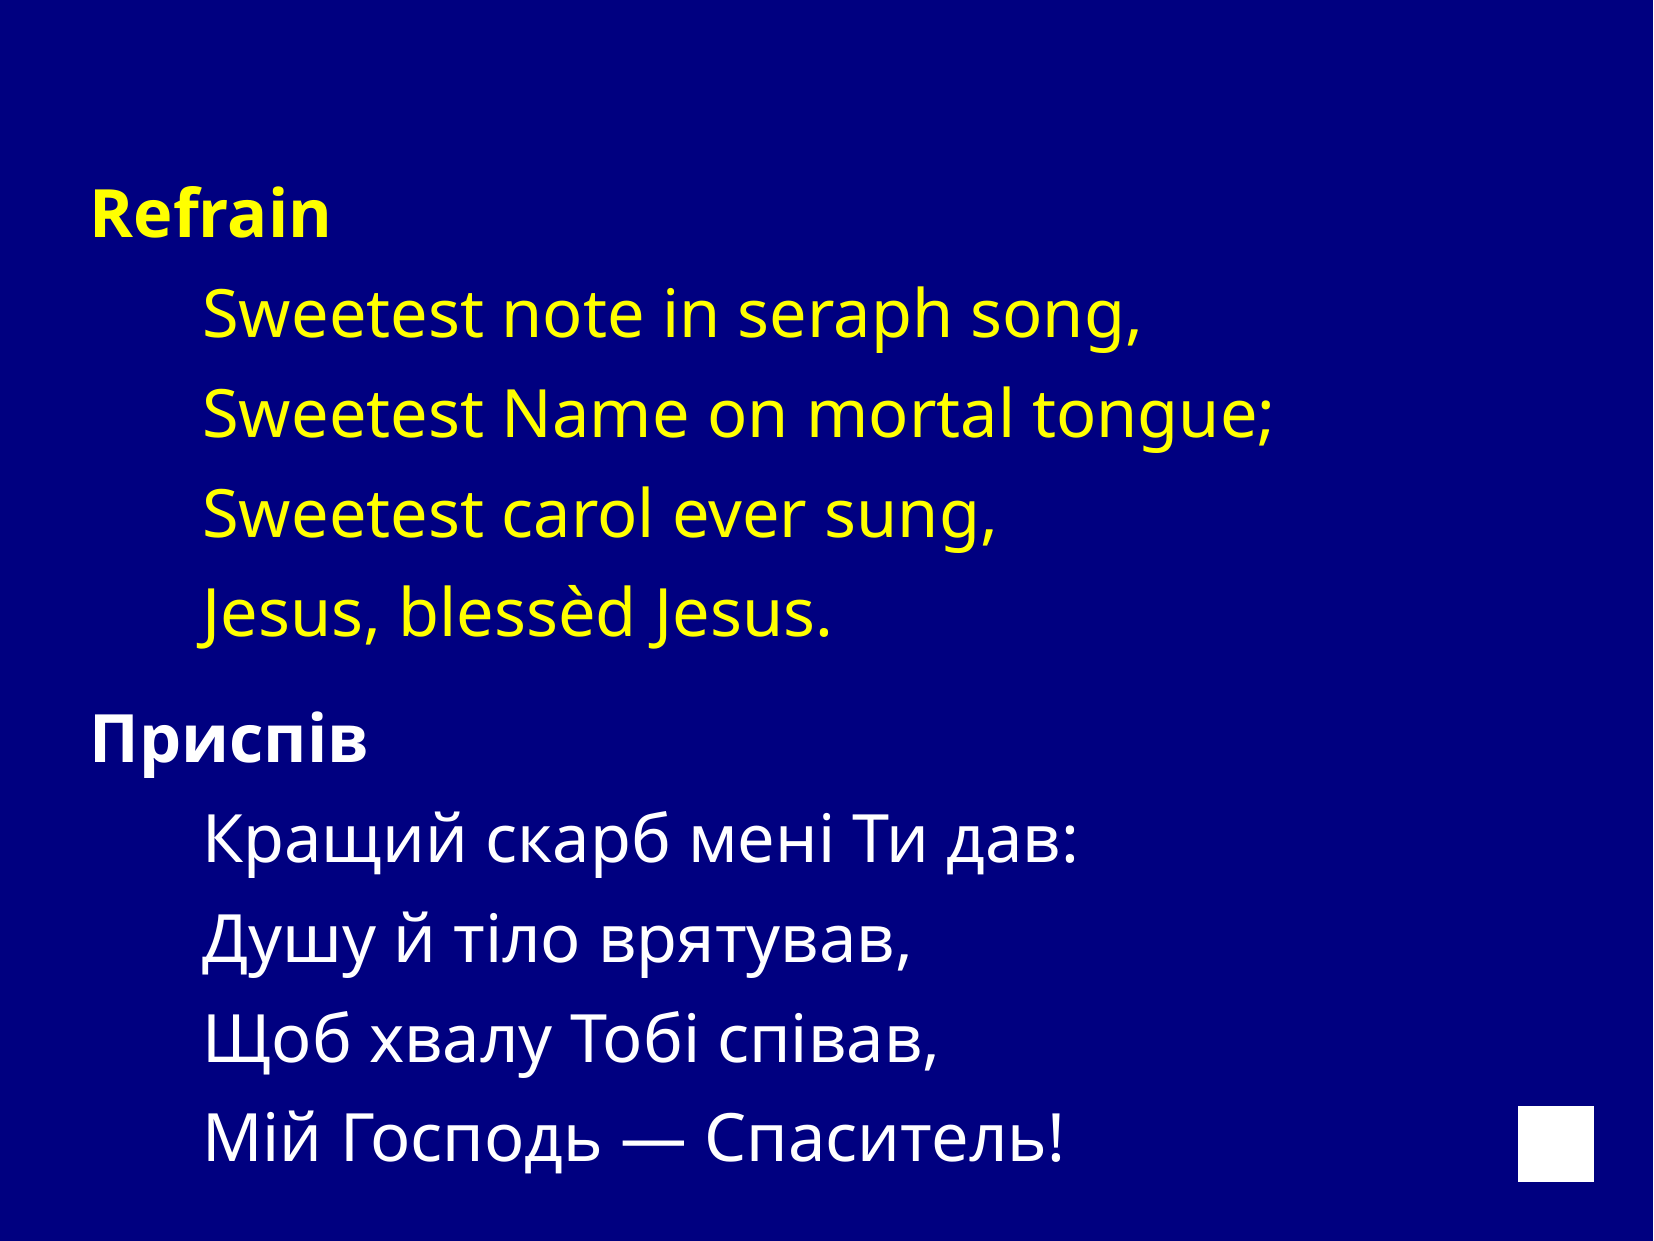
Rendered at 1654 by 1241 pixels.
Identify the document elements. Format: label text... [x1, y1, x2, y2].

text_box Приспів Кращий скарб мені Ти дав: Душу й тіло врятував, Щоб хвалу Тобі співав, Мій Господь ― Спаситель! [75, 675, 1576, 1163]
text_box [1518, 1106, 1594, 1182]
text_box Refrain Sweetest note in seraph song, Sweetest Name on mortal tongue; Sweetest carol ever sung, Jesus, blessèd Jesus. [75, 150, 1576, 638]
